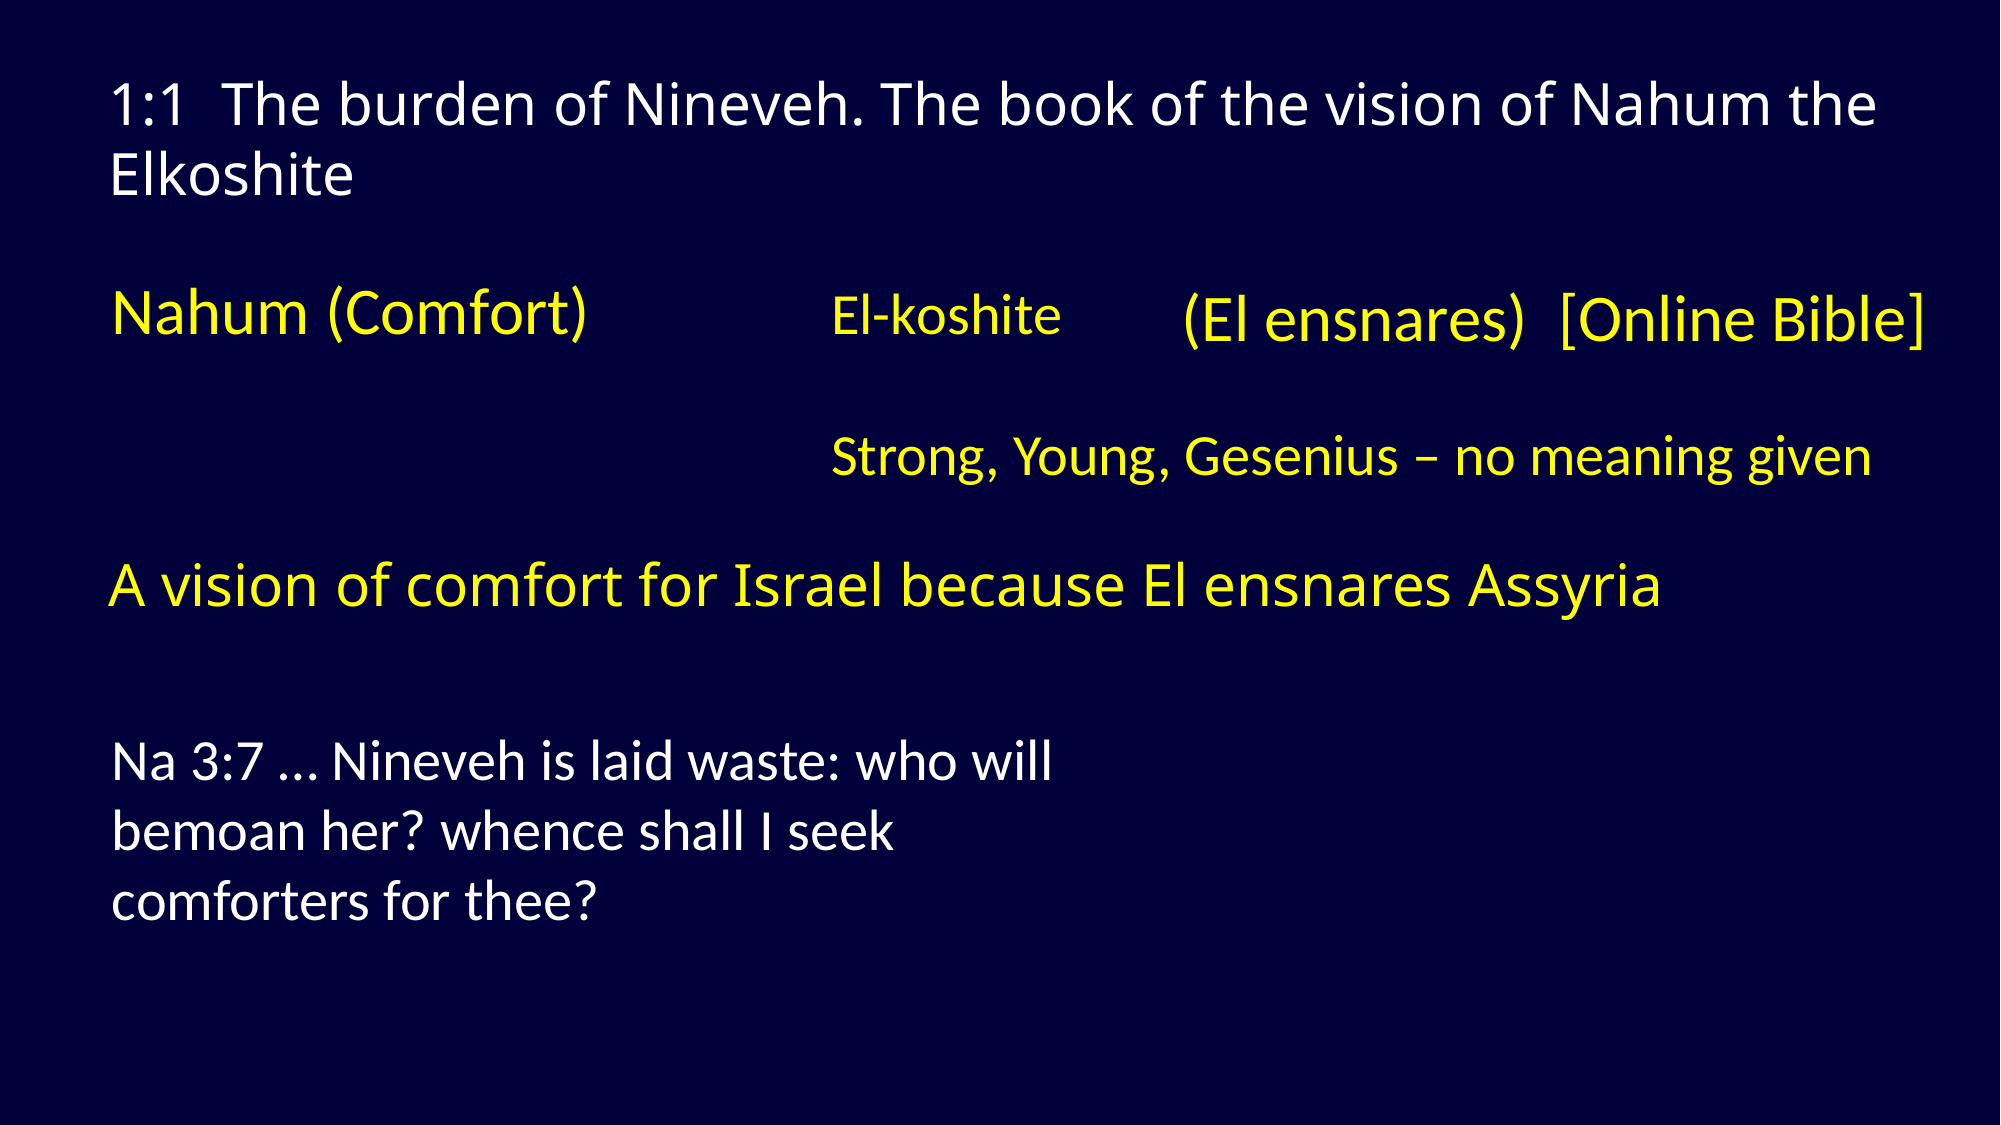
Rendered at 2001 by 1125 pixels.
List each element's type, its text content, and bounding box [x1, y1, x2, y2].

text_box Na 3:7 … Nineveh is laid waste: who will bemoan her? whence shall I seek comforters for thee? [96, 714, 1177, 943]
text_box Nahum (Comfort) [96, 260, 737, 357]
text_box Strong, Young, Gesenius – no meaning given [816, 409, 1943, 496]
text_box El-koshite [816, 268, 1143, 355]
text_box A vision of comfort for Israel because El ensnares Assyria [93, 540, 1943, 627]
text_box (El ensnares) [Online Bible] [1151, 267, 2000, 364]
text_box 1:1 The burden of Nineveh. The book of the vision of Nahum the Elkoshite [93, 60, 1918, 146]
